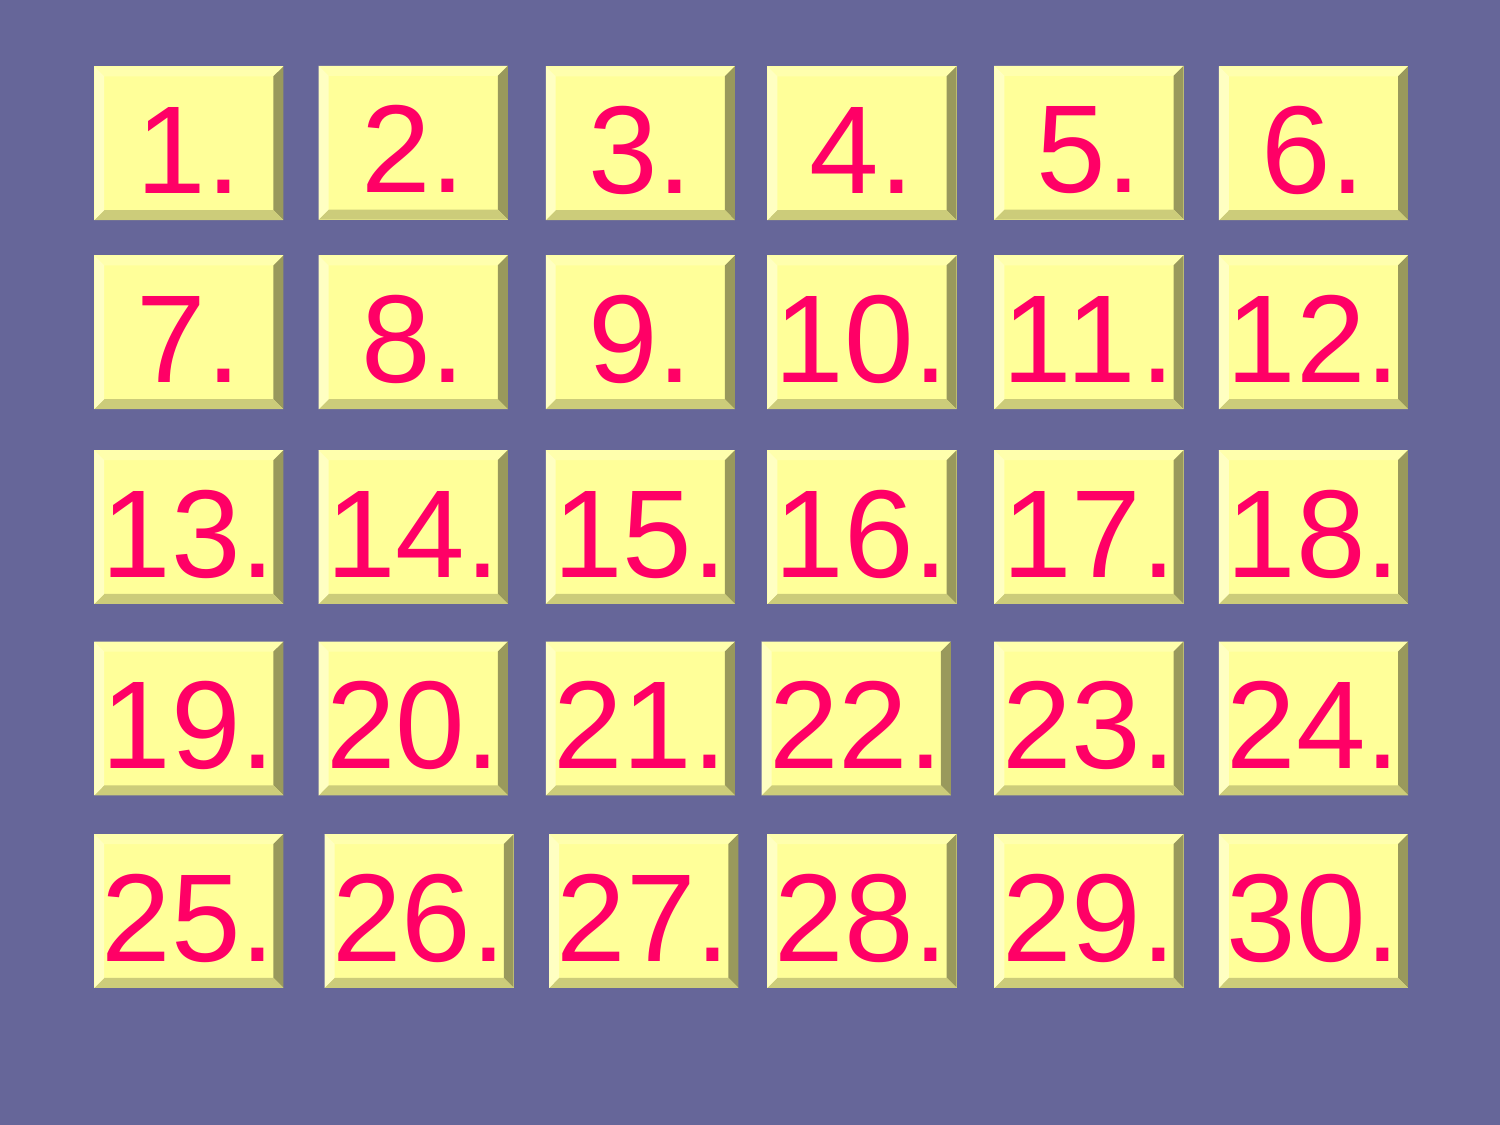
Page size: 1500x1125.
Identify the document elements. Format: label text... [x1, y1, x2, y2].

table_cell [750, 621, 975, 813]
table_cell [975, 621, 1200, 813]
text_box 25. [105, 845, 273, 977]
table_cell [300, 813, 525, 1005]
text_box 27. [560, 845, 728, 977]
text_box 6. [1229, 77, 1398, 210]
text_box 19. [105, 652, 273, 785]
table_cell [1200, 621, 1425, 813]
text_box 16. [778, 461, 946, 593]
text_box 9. [556, 266, 724, 399]
text_box 30. [1229, 845, 1398, 977]
text_box 3. [556, 77, 724, 210]
table_cell [525, 429, 750, 621]
text_box 24. [1229, 652, 1398, 785]
text_box 17. [1005, 461, 1173, 593]
table_cell [750, 237, 975, 429]
table_cell [75, 813, 300, 1005]
table_cell [525, 813, 750, 1005]
text_box 2. [329, 76, 497, 209]
text_box 15. [556, 461, 724, 593]
text_box 26. [335, 845, 503, 977]
table_cell [75, 621, 300, 813]
table_cell [300, 429, 525, 621]
table_cell [750, 813, 975, 1005]
table_cell [75, 237, 300, 429]
text_box 12. [1229, 266, 1398, 399]
table_cell [300, 621, 525, 813]
table_cell [1200, 813, 1425, 1005]
text_box 20. [329, 652, 497, 785]
text_box 4. [778, 77, 946, 210]
table_cell [1200, 237, 1425, 429]
text_box 14. [329, 461, 497, 593]
table_cell [75, 429, 300, 621]
text_box 22. [772, 652, 940, 785]
table_header [1200, 45, 1425, 237]
table_header [75, 45, 300, 237]
text_box 28. [778, 845, 946, 977]
table_cell [975, 813, 1200, 1005]
text_box 21. [556, 652, 724, 785]
text_box 29. [1005, 845, 1173, 977]
table_header [750, 45, 975, 237]
table_cell [975, 429, 1200, 621]
table_cell [300, 237, 525, 429]
table_header [300, 45, 525, 237]
table_cell [750, 429, 975, 621]
text_box 7. [105, 266, 273, 399]
text_box 13. [105, 461, 273, 593]
text_box 8. [329, 266, 497, 399]
text_box 23. [1005, 652, 1173, 785]
text_box 1. [105, 77, 273, 210]
text_box 18. [1229, 461, 1398, 593]
text_box 11. [1005, 266, 1173, 399]
text_box 10. [778, 266, 946, 399]
text_box 5. [1005, 76, 1173, 209]
table_header [525, 45, 750, 237]
table_cell [975, 237, 1200, 429]
table_cell [525, 621, 750, 813]
table_cell [1200, 429, 1425, 621]
table_header [975, 45, 1200, 237]
table_cell [525, 237, 750, 429]
